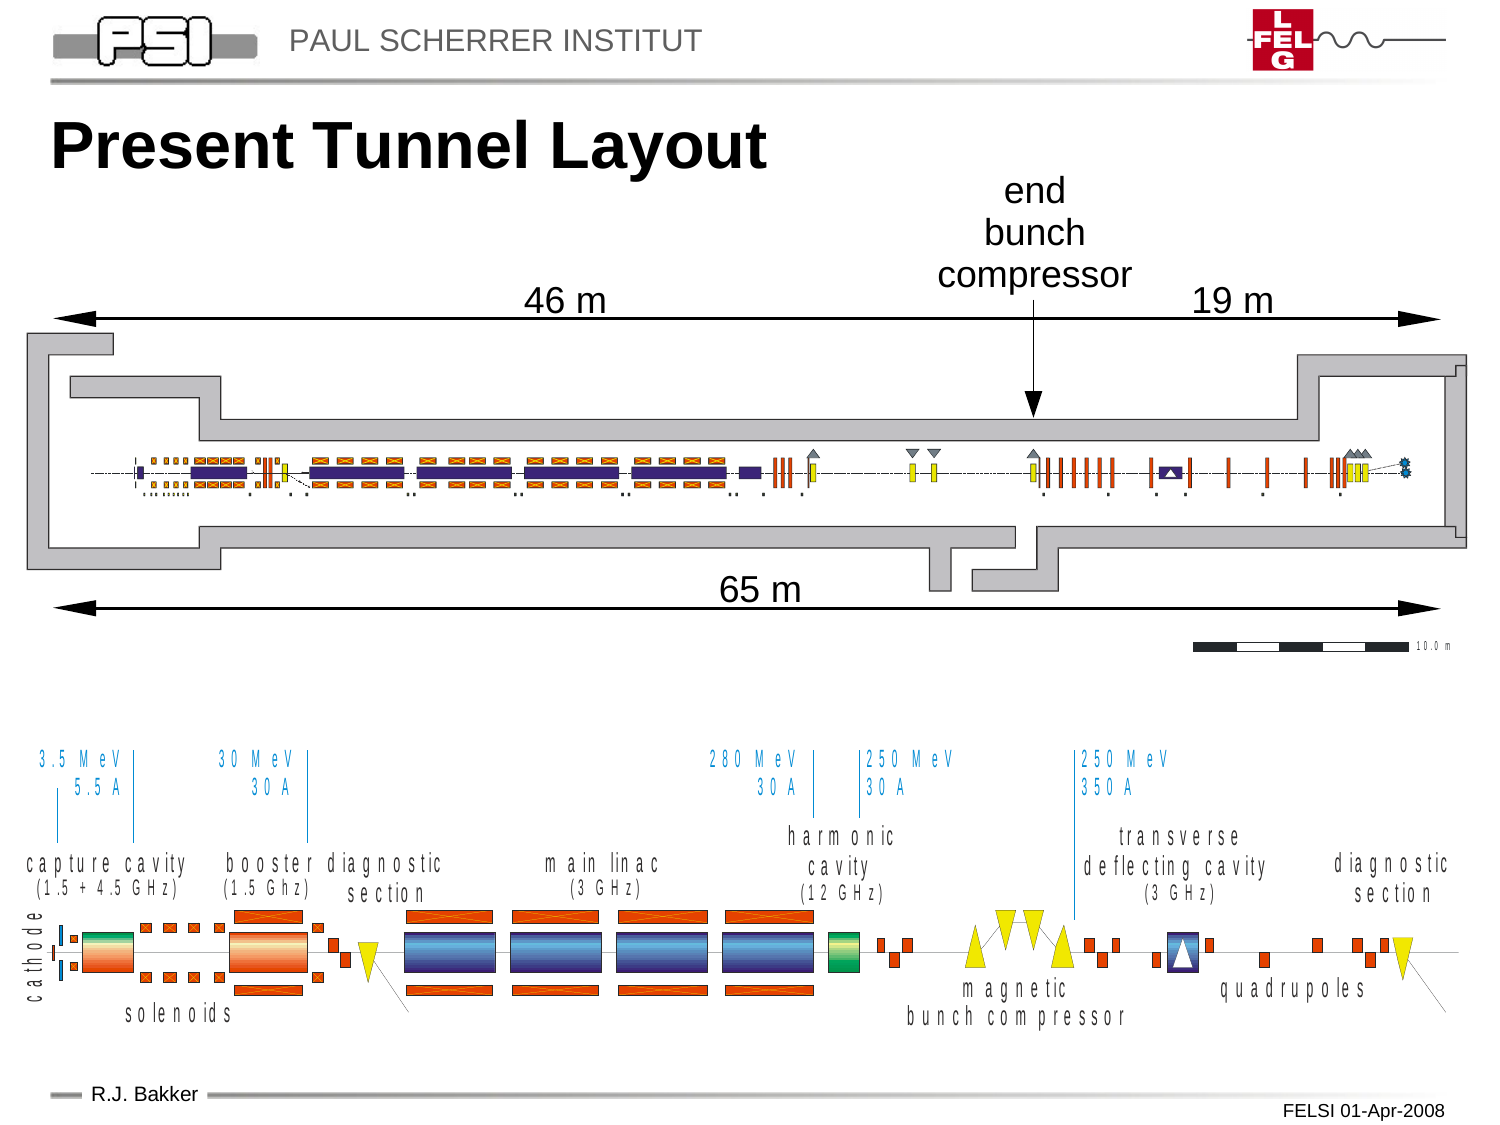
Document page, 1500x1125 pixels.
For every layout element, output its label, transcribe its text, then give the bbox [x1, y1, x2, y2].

title Present Tunnel Layout [50, 101, 1450, 190]
text_box 65 m [703, 561, 817, 618]
picture [1246, 8, 1447, 72]
text_box 46 m [509, 271, 623, 329]
picture [208, 1092, 1447, 1099]
picture [52, 15, 260, 69]
text_box 19 m [1176, 320, 1290, 329]
picture [50, 78, 1447, 85]
picture [26, 332, 1468, 652]
picture [21, 747, 1463, 1038]
text_box 19 m [1176, 271, 1290, 317]
text_box end bunch compressor [922, 161, 1148, 303]
picture [50, 1092, 82, 1099]
